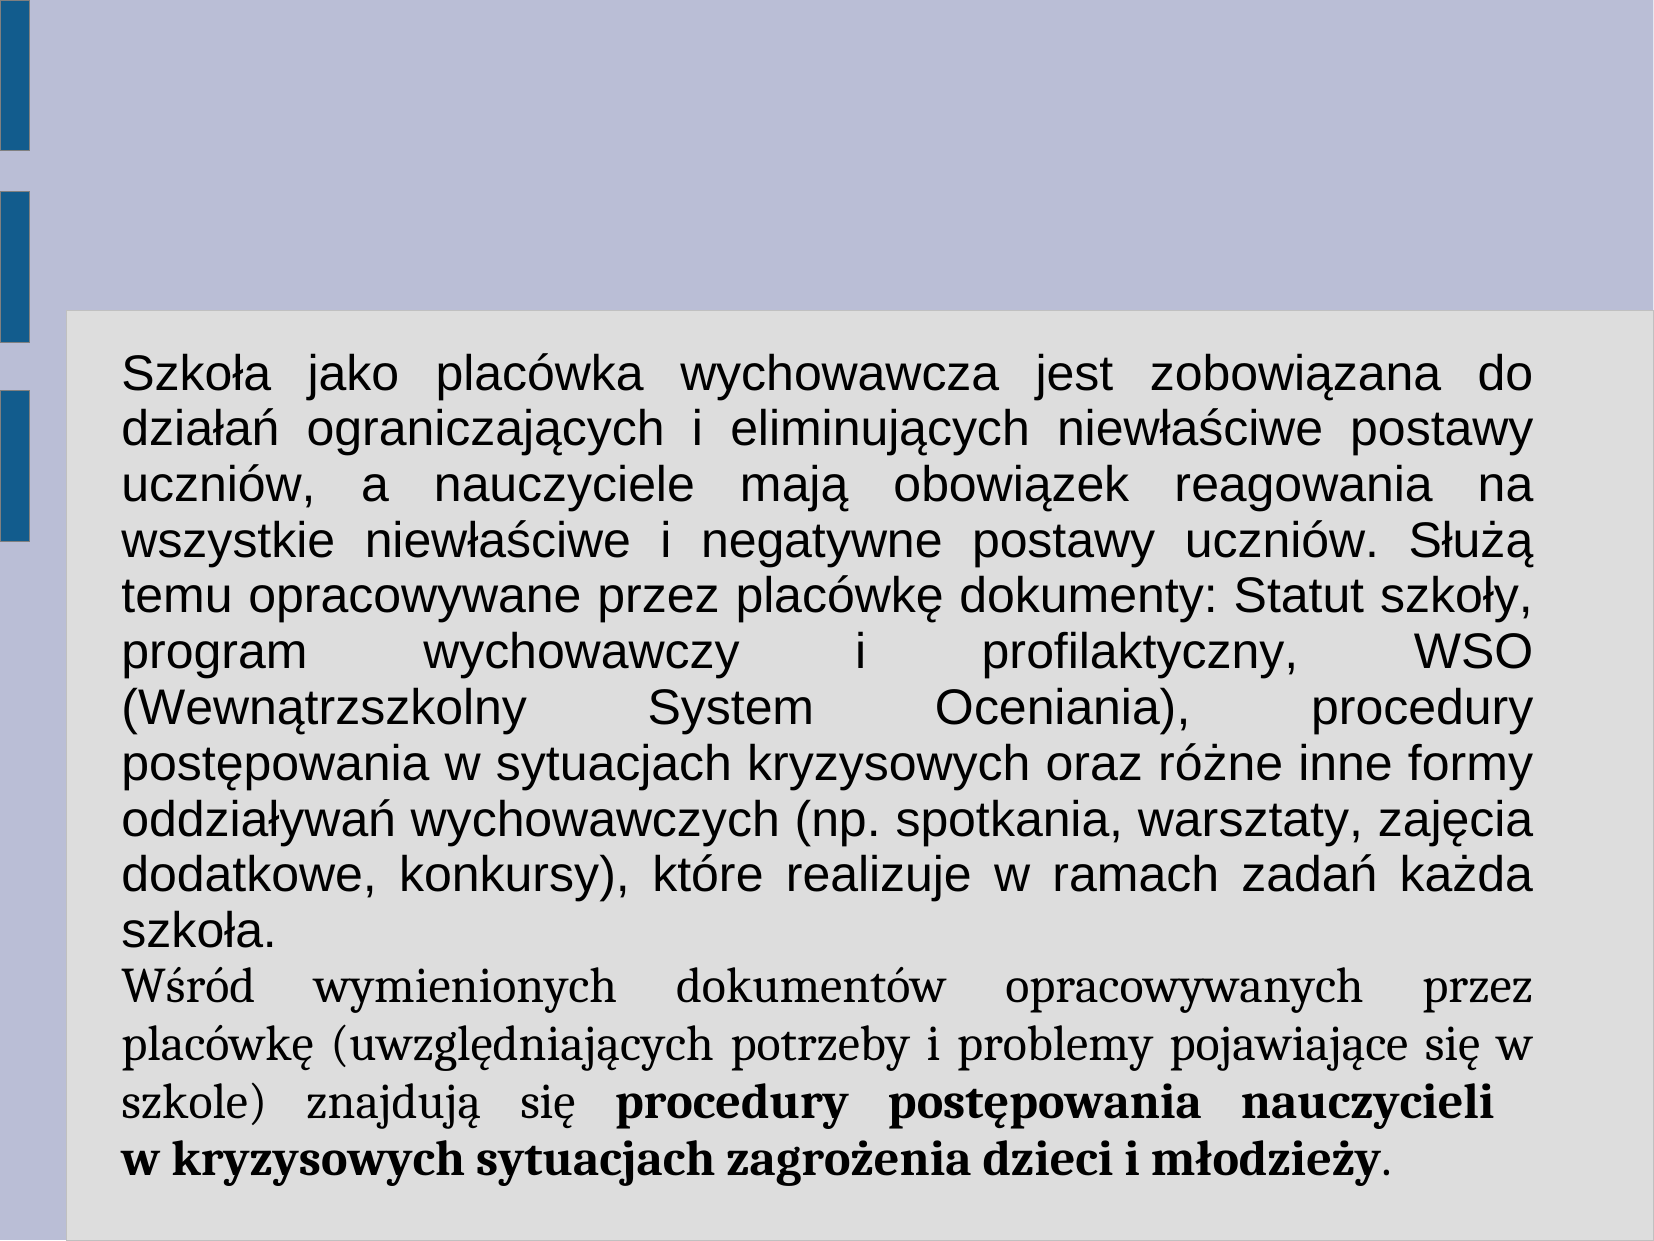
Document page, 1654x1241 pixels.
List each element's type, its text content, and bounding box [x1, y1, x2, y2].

list Szkoła jako placówka wychowawcza jest zobowiązana do działań ograniczających i eliminujących niewłaściwe postawy uczniów, a nauczyciele mają obowiązek reagowania na wszystkie niewłaściwe i negatywne postawy uczniów. Służą temu opracowywane przez placówkę dokumenty: Statut szkoły, program wychowawczy i profilaktyczny, WSO (Wewnątrzszkolny System Oceniania), procedury postępowania w sytuacjach kryzysowych oraz różne inne formy oddziaływań wychowawczych (np. spotkania, warsztaty, zajęcia dodatkowe, konkursy), które realizuje w ramach zadań każda szkoła. Wśród wymienionych dokumentów opracowywanych przez placówkę (uwzględniających potrzeby i problemy pojawiające się w szkole) znajdują się procedury postępowania nauczycieli w kryzysowych sytuacjach zagrożenia dzieci i młodzieży. [121, 344, 1534, 1193]
